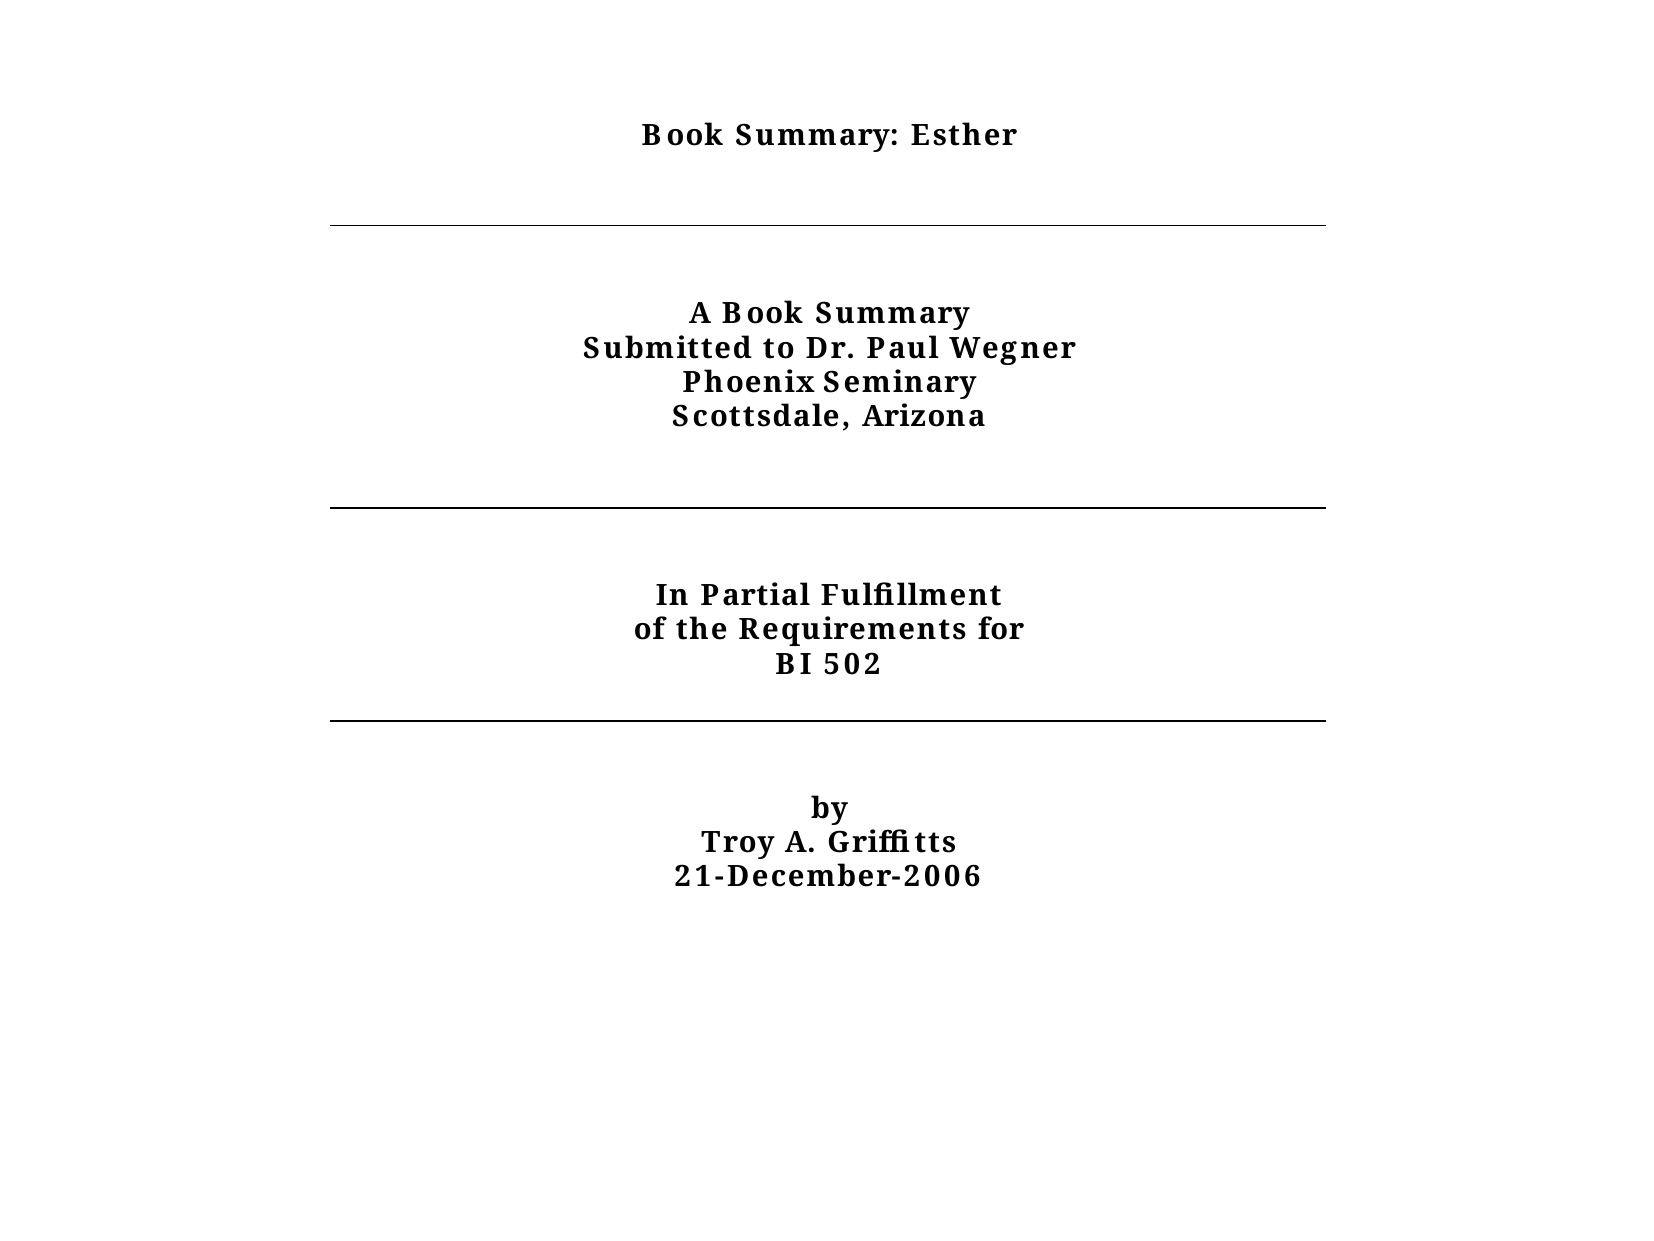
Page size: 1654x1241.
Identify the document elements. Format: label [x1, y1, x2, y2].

chart [329, 83, 1328, 1186]
